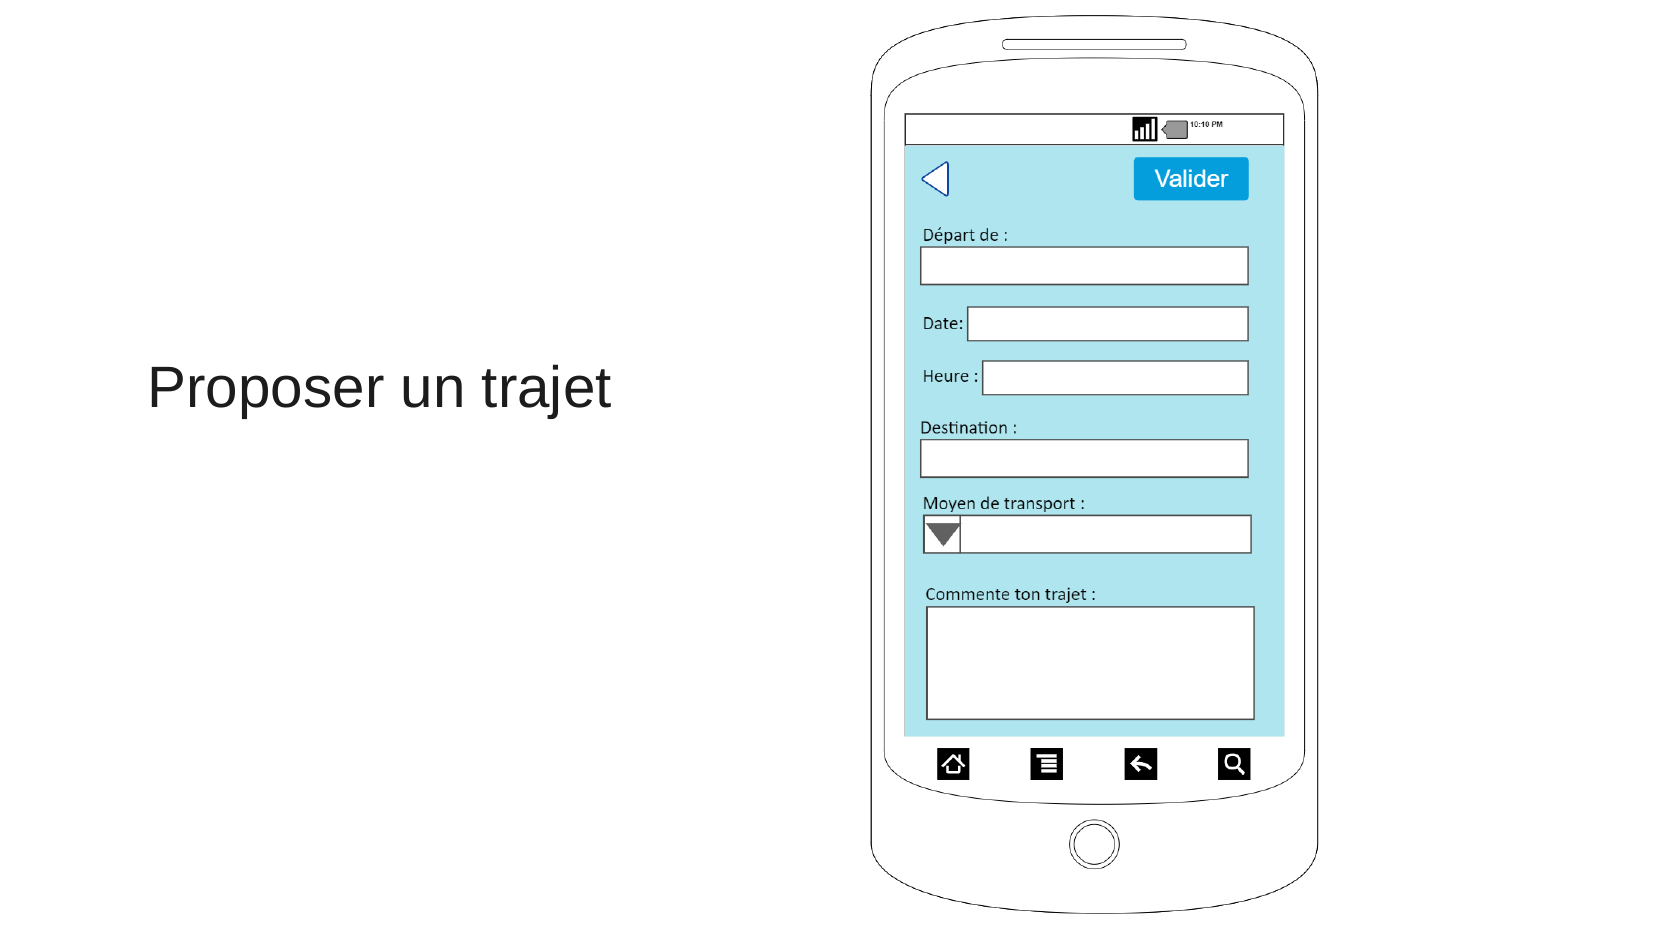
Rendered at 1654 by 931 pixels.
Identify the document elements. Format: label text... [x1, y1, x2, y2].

picture [860, 0, 1359, 931]
list Proposer un trajet [147, 354, 745, 492]
